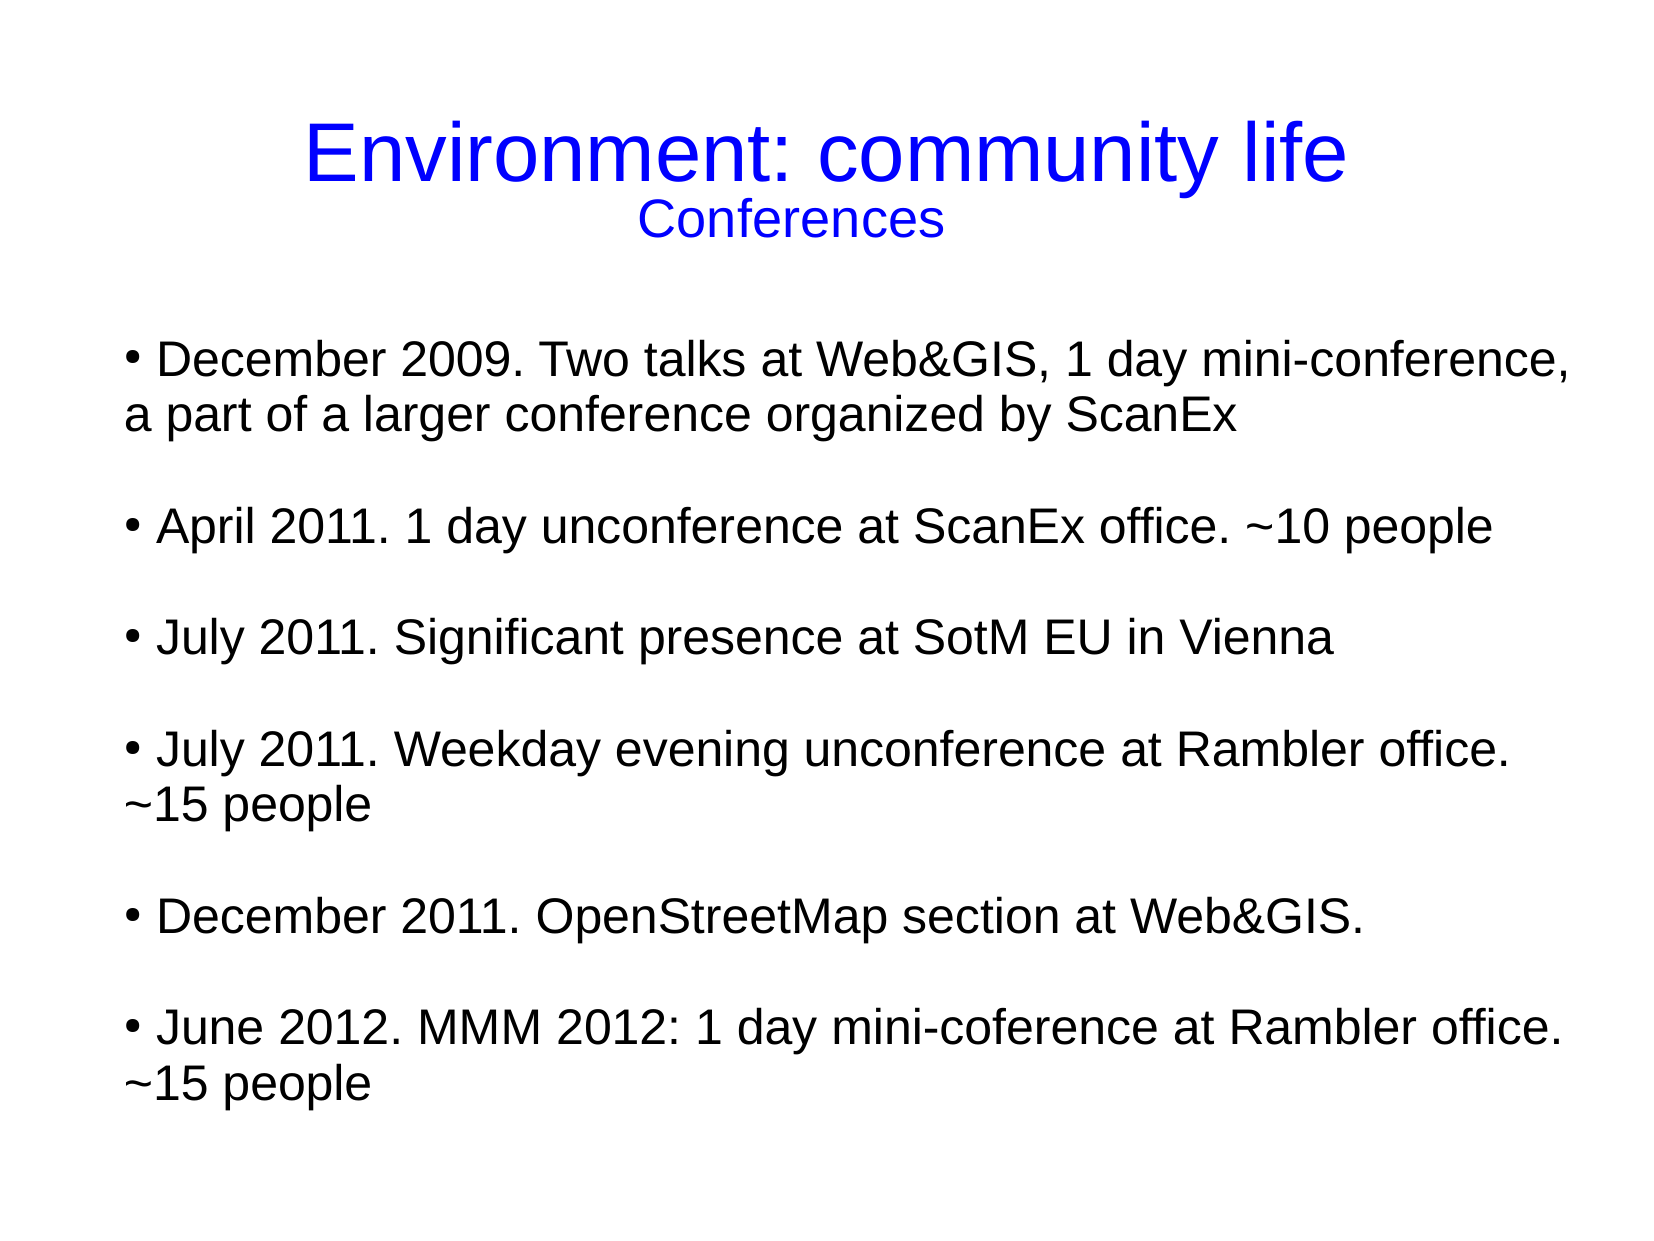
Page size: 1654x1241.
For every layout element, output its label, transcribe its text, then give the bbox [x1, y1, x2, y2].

text_box Conferences [637, 188, 947, 250]
text_box December 2009. Two talks at Web&GIS, 1 day mini-conference, a part of a larger conference organized by ScanEx April 2011. 1 day unconference at ScanEx office. ~10 people July 2011. Significant presence at SotM EU in Vienna July 2011. Weekday evening unconference at Rambler office. ~15 people December 2011. OpenStreetMap section at Web&GIS. June 2012. MMM 2012: 1 day mini-coference at Rambler office. ~15 people [124, 330, 1595, 1154]
title Environment: community life [82, 49, 1571, 257]
